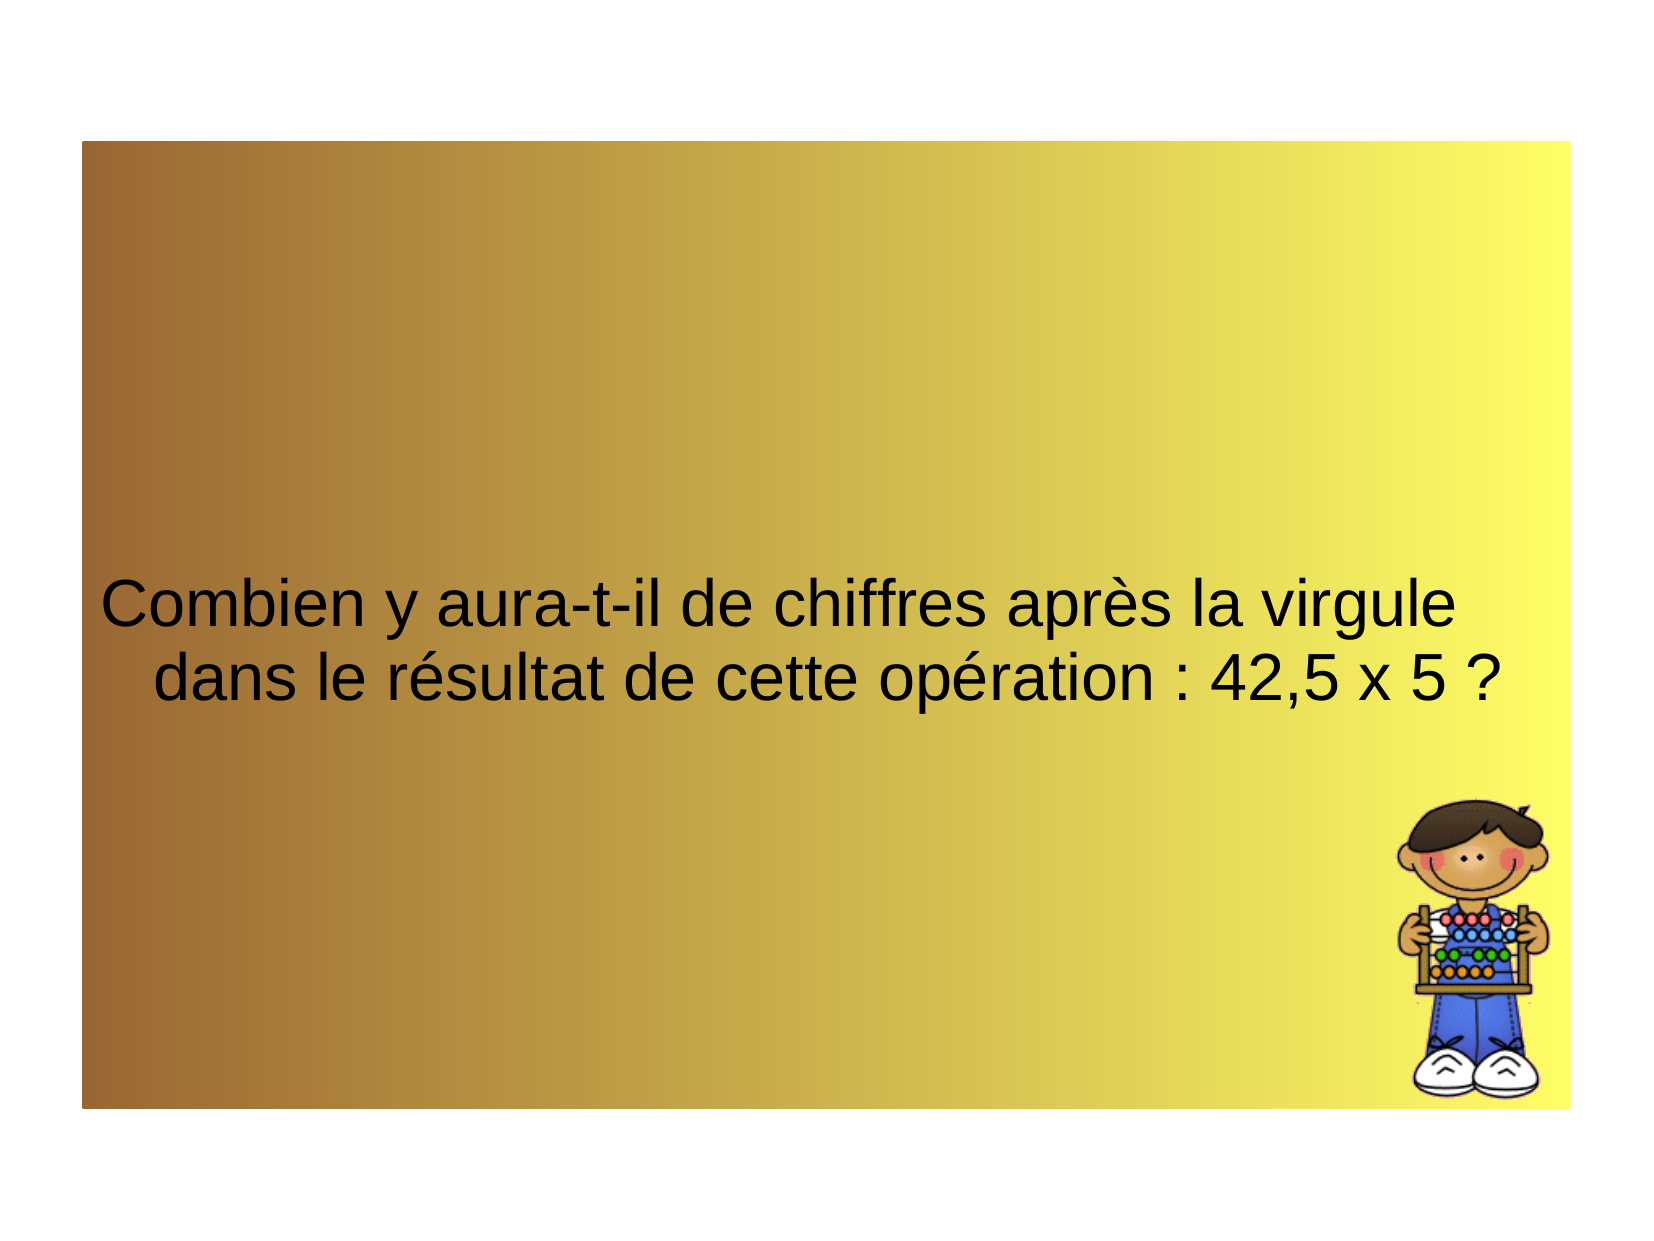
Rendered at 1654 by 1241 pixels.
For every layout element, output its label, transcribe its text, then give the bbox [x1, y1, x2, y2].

list Combien y aura-t-il de chiffres après la virgule dans le résultat de cette opération : 42,5 x 5 ? [82, 141, 1571, 1109]
picture [1393, 791, 1560, 1106]
